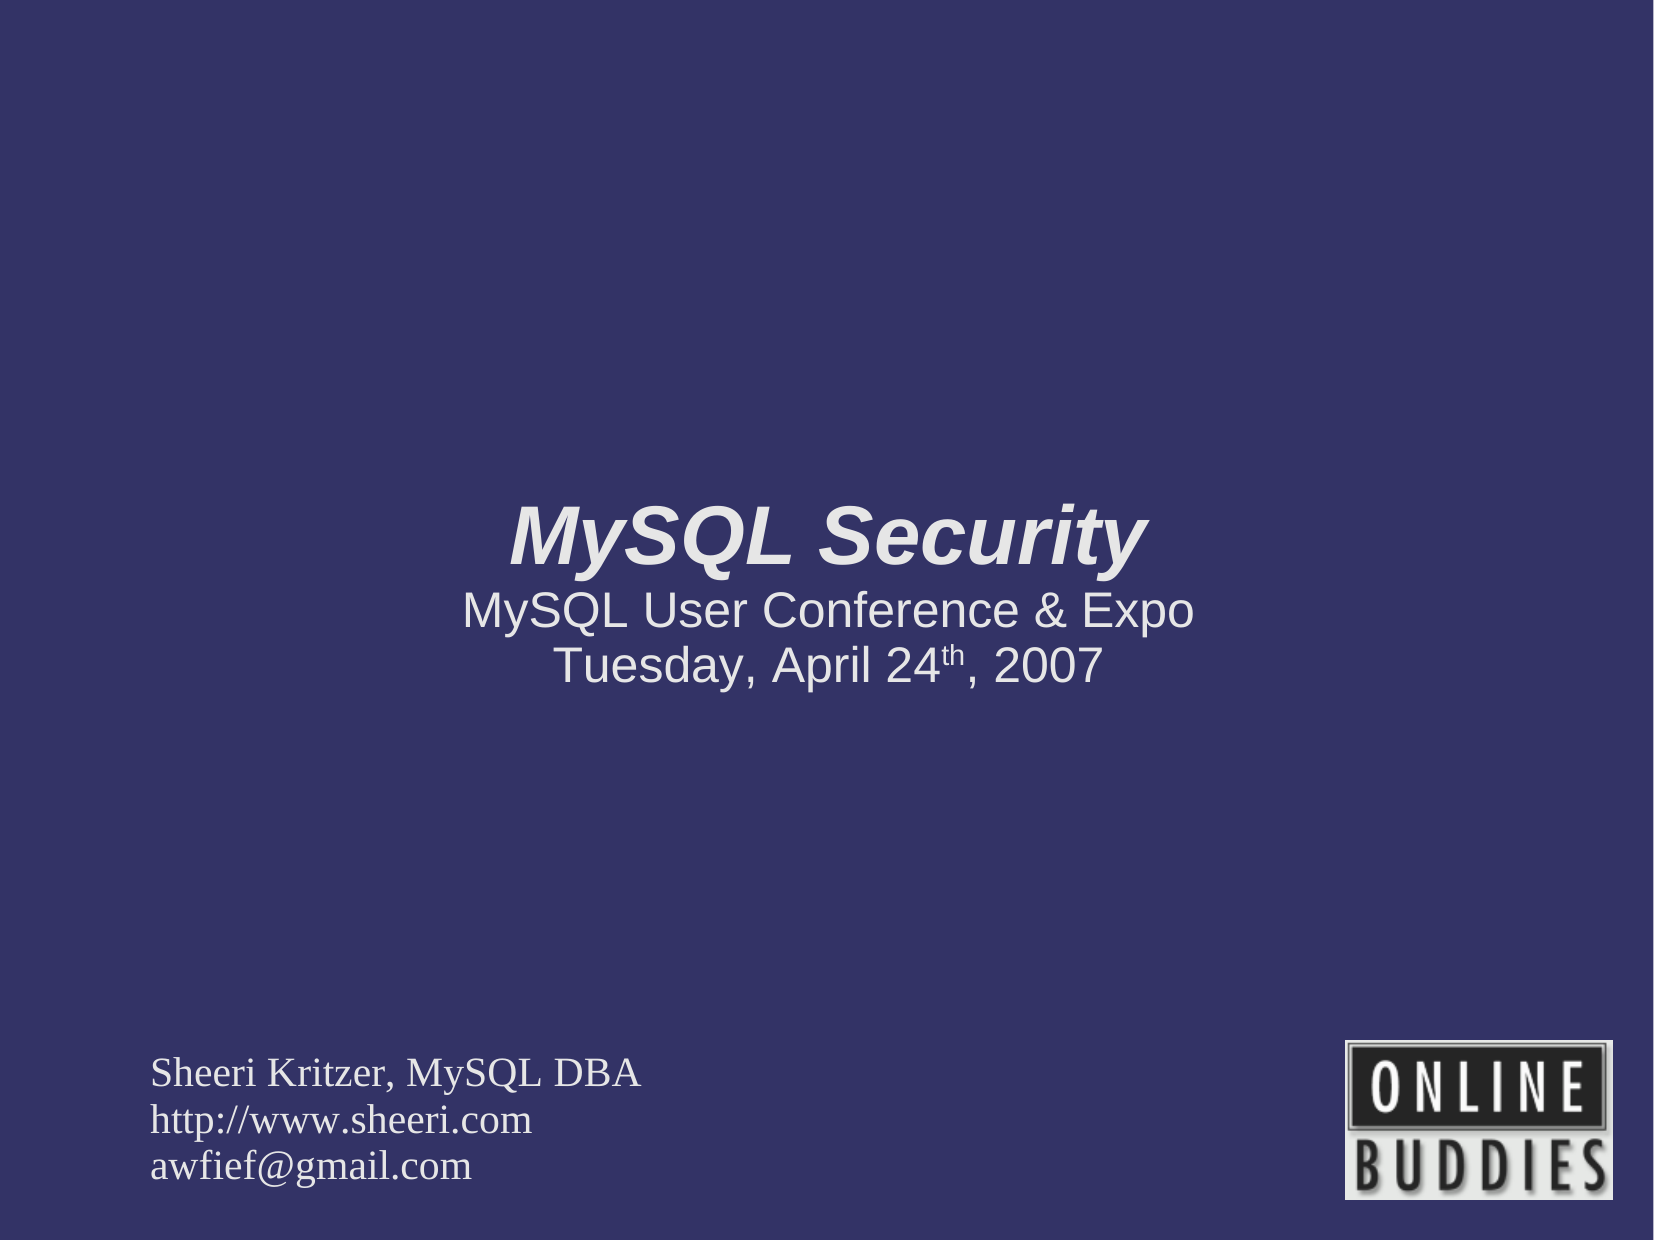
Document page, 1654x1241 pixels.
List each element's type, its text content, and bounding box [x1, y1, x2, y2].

text_box Sheeri Kritzer, MySQL DBA http://www.sheeri.com awfief@gmail.com [150, 1044, 976, 1195]
picture [1345, 1040, 1613, 1200]
title MySQL Security MySQL User Conference & Expo Tuesday, April 24th, 2007 [3, 487, 1654, 695]
